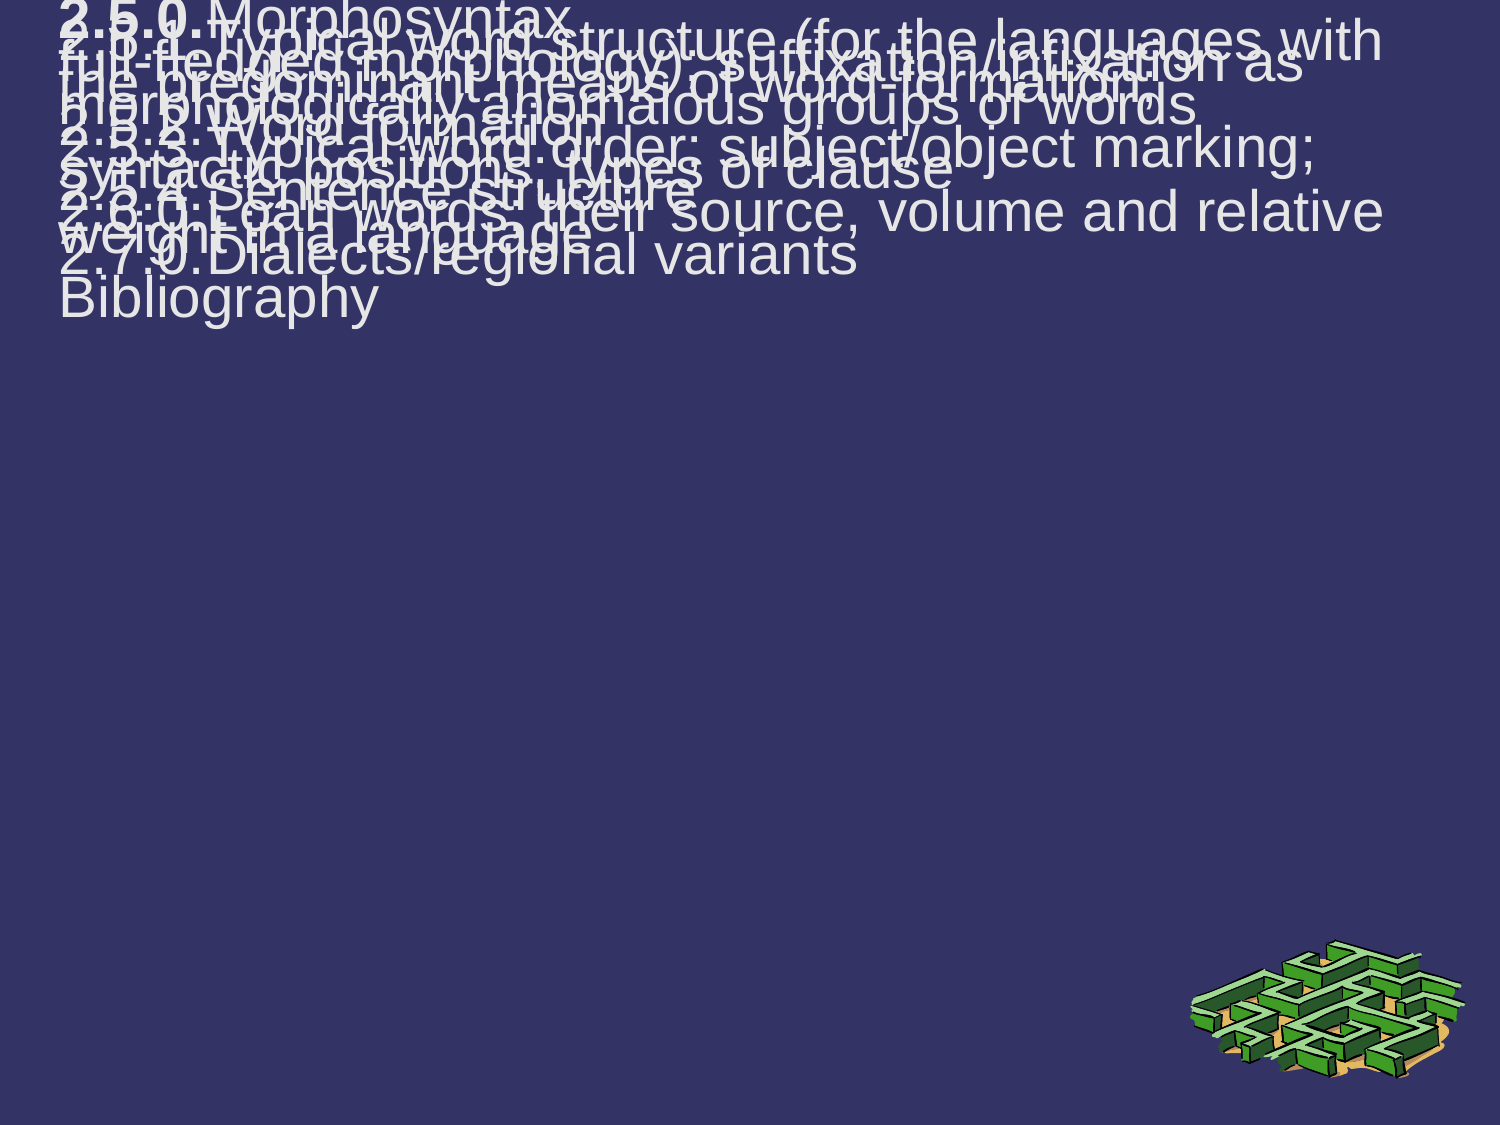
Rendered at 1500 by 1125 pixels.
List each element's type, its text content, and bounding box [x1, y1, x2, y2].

list 2.5.0. Morphosyntax 2.5.1. Typical word structure (for the languages with full-fledged morphology); suffixation/infixation as the predominant means of word-formation; morphologically anomalous groups of words 2.5.2. Word formation 2.5.3. Typical word order; subject/object marking; syntactic positions; types of clause 2.5.4. Sentence structure 2.6.0. Loan words; their source, volume and relative weight in a language 2.7.0. Dialects/regional variants Bibliography [59, 29, 1387, 1125]
